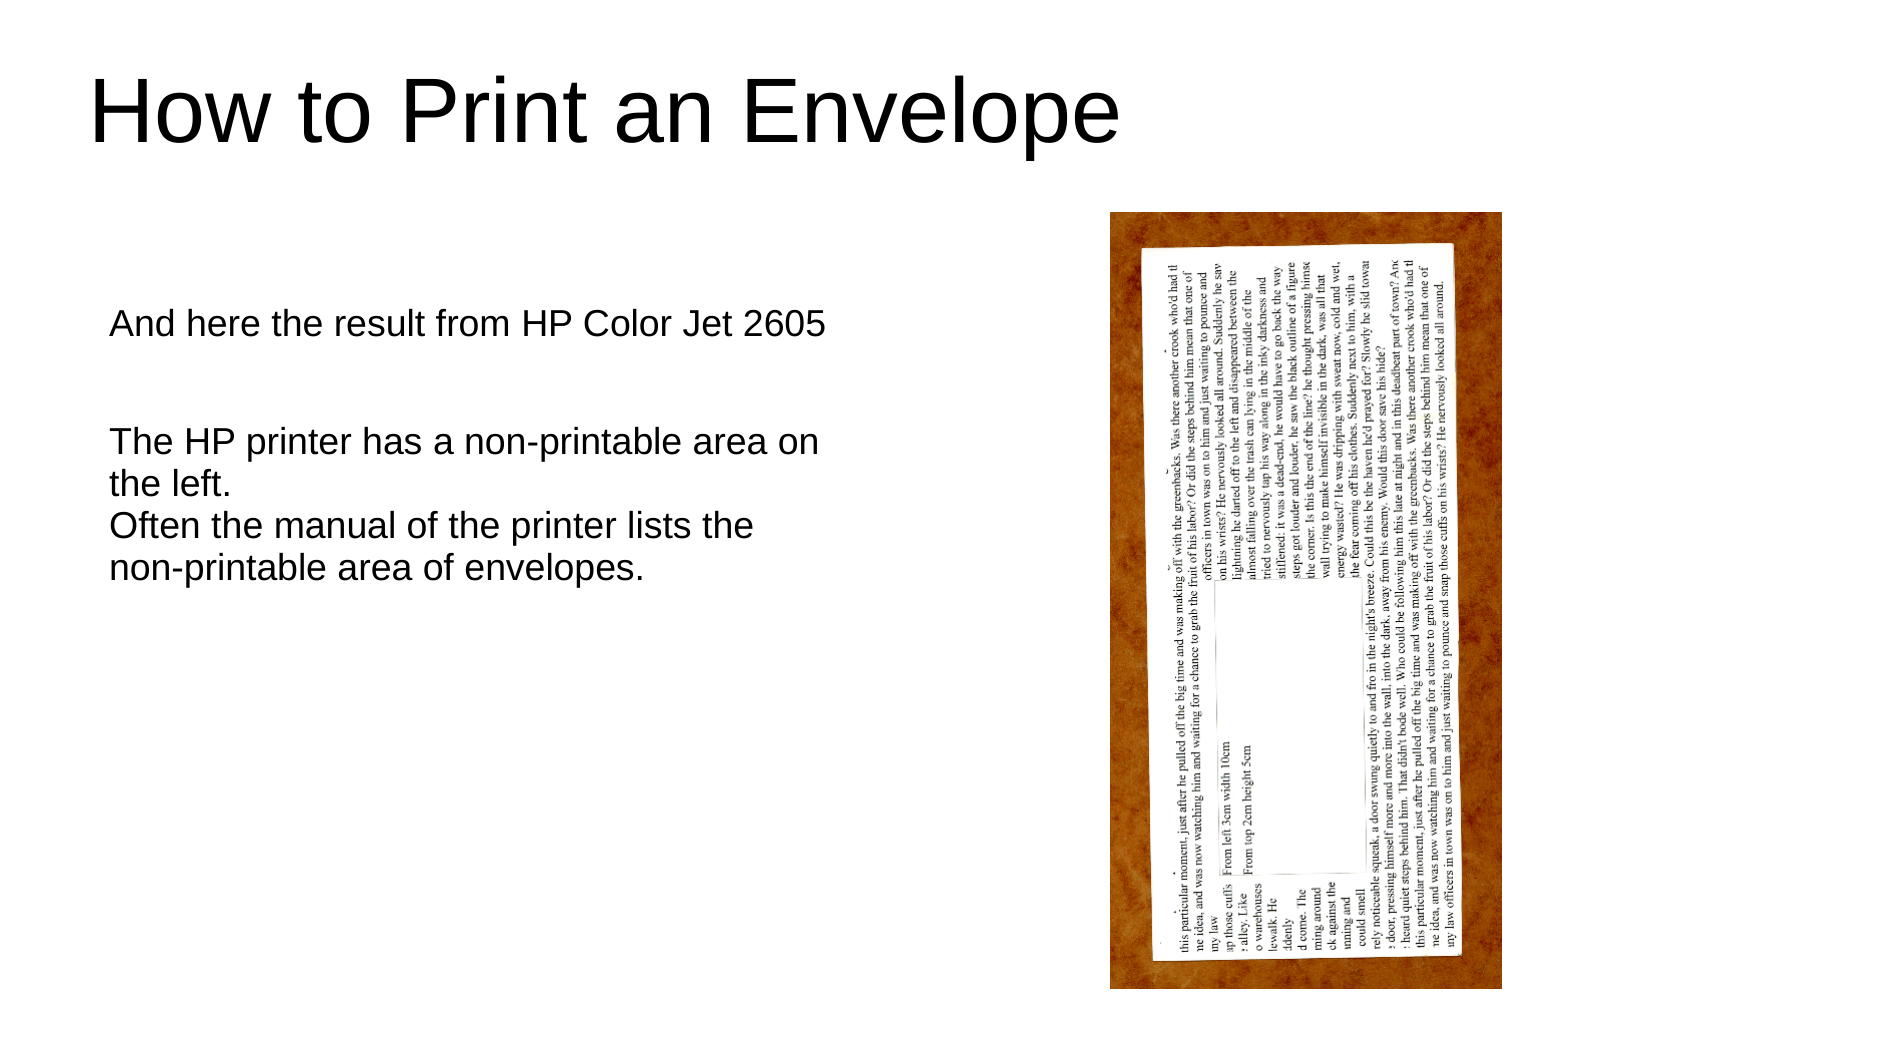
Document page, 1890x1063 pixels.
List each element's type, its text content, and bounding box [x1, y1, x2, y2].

title How to Print an Envelope [59, 29, 1831, 266]
text_box The HP printer has a non-printable area on the left. Often the manual of the printer lists the non-printable area of envelopes. [94, 413, 851, 597]
text_box And here the result from HP Color Jet 2605 [94, 295, 851, 353]
picture [1110, 212, 1502, 989]
